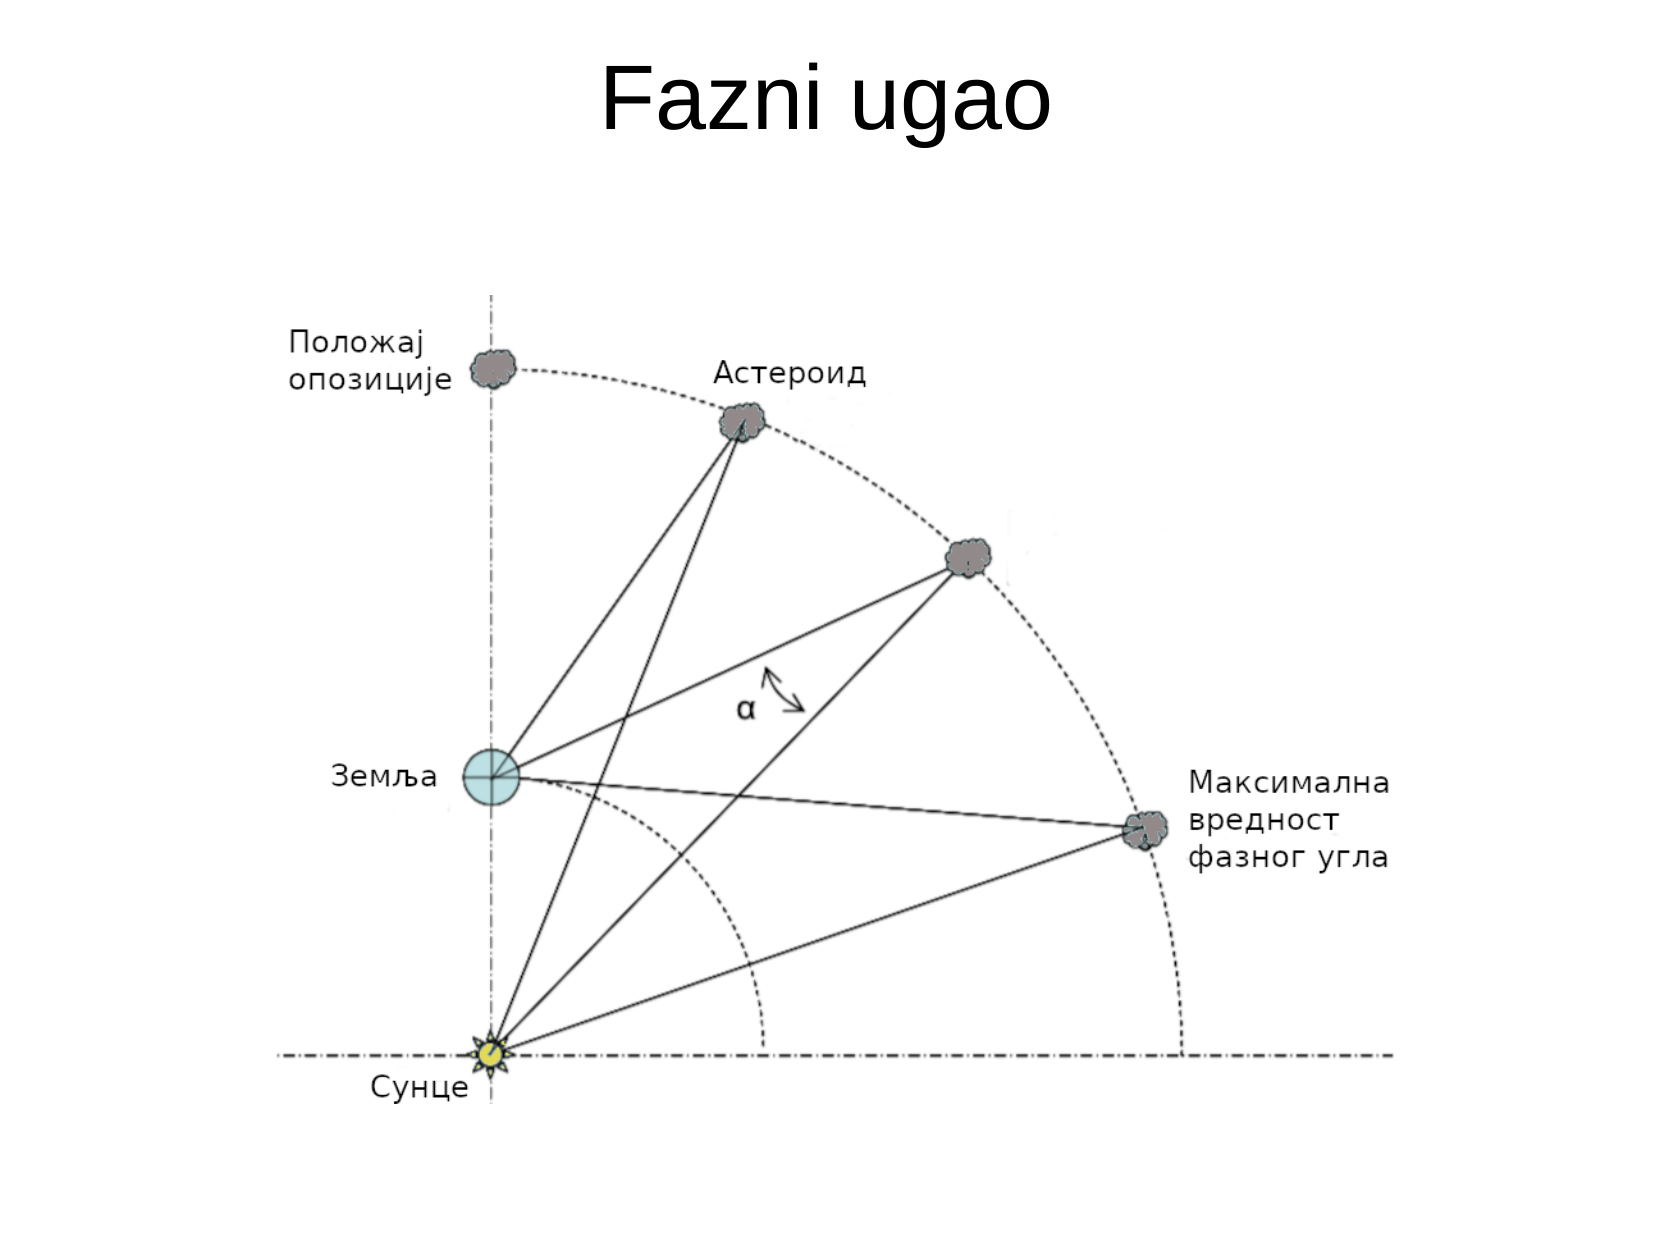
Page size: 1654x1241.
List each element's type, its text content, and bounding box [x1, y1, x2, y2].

picture [256, 295, 1426, 1104]
title Fazni ugao [82, 0, 1571, 196]
